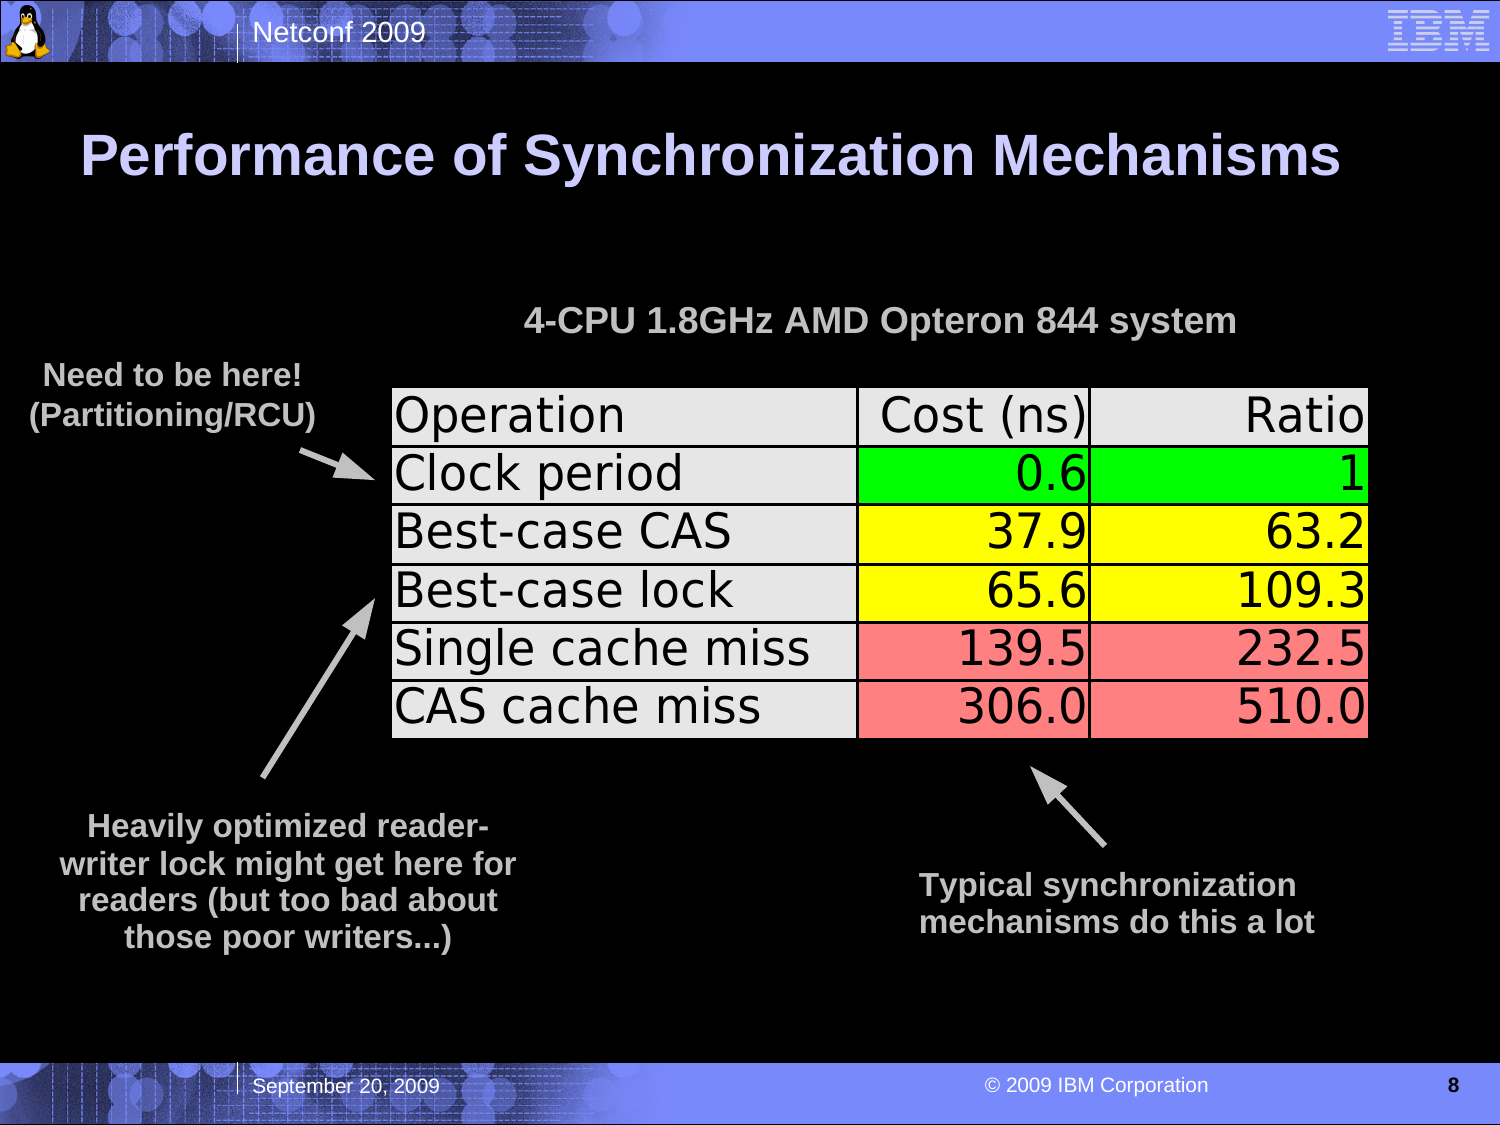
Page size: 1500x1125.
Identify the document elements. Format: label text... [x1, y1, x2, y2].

text_box 4-CPU 1.8GHz AMD Opteron 844 system [509, 291, 1253, 349]
title Performance of Synchronization Mechanisms [79, 116, 1433, 199]
picture [0, 1063, 1500, 1124]
text_box Typical synchronization mechanisms do this a lot [904, 859, 1349, 949]
chart [391, 388, 1371, 740]
text_box Heavily optimized reader-writer lock might get here for readers (but too bad about those poor writers...) [37, 800, 540, 964]
text_box Need to be here! (Partitioning/RCU) [0, 349, 346, 442]
picture [1, 1, 1500, 62]
